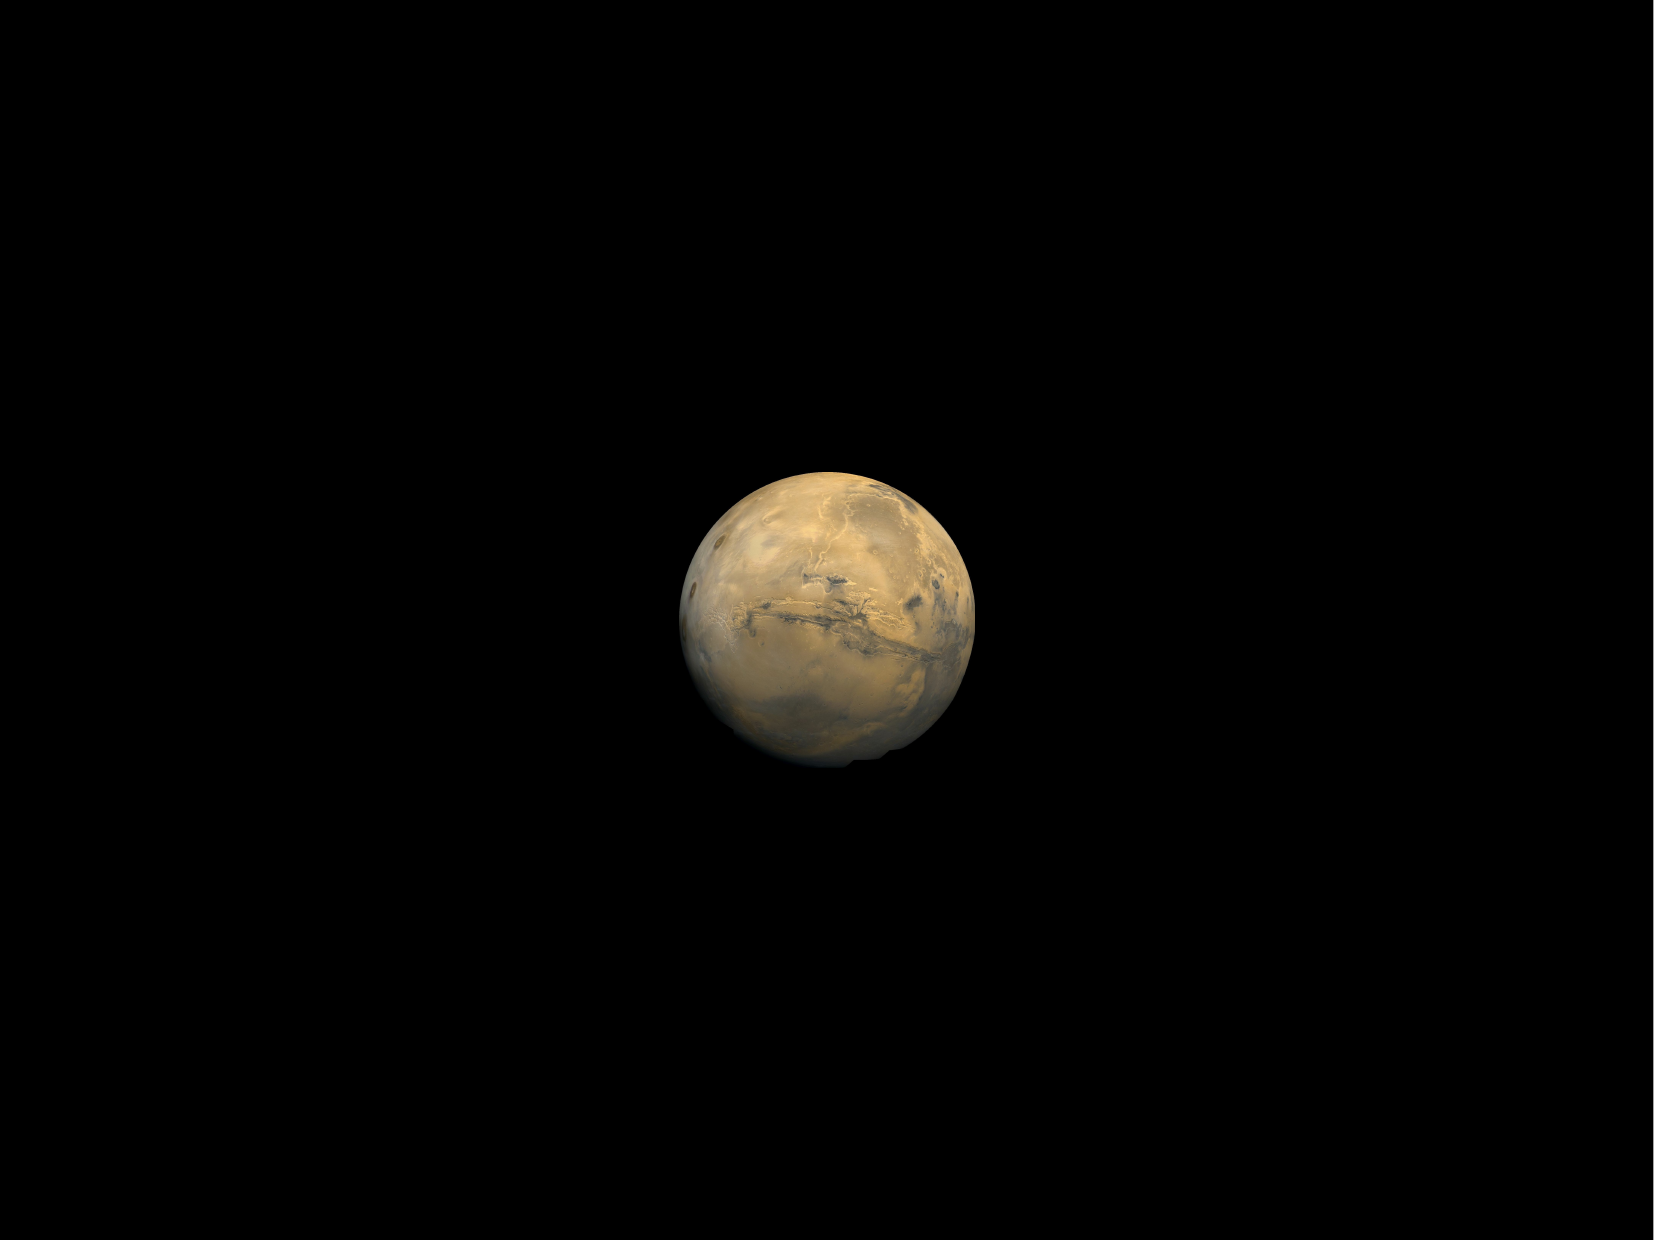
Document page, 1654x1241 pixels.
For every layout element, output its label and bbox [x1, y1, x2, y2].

picture [679, 472, 975, 768]
